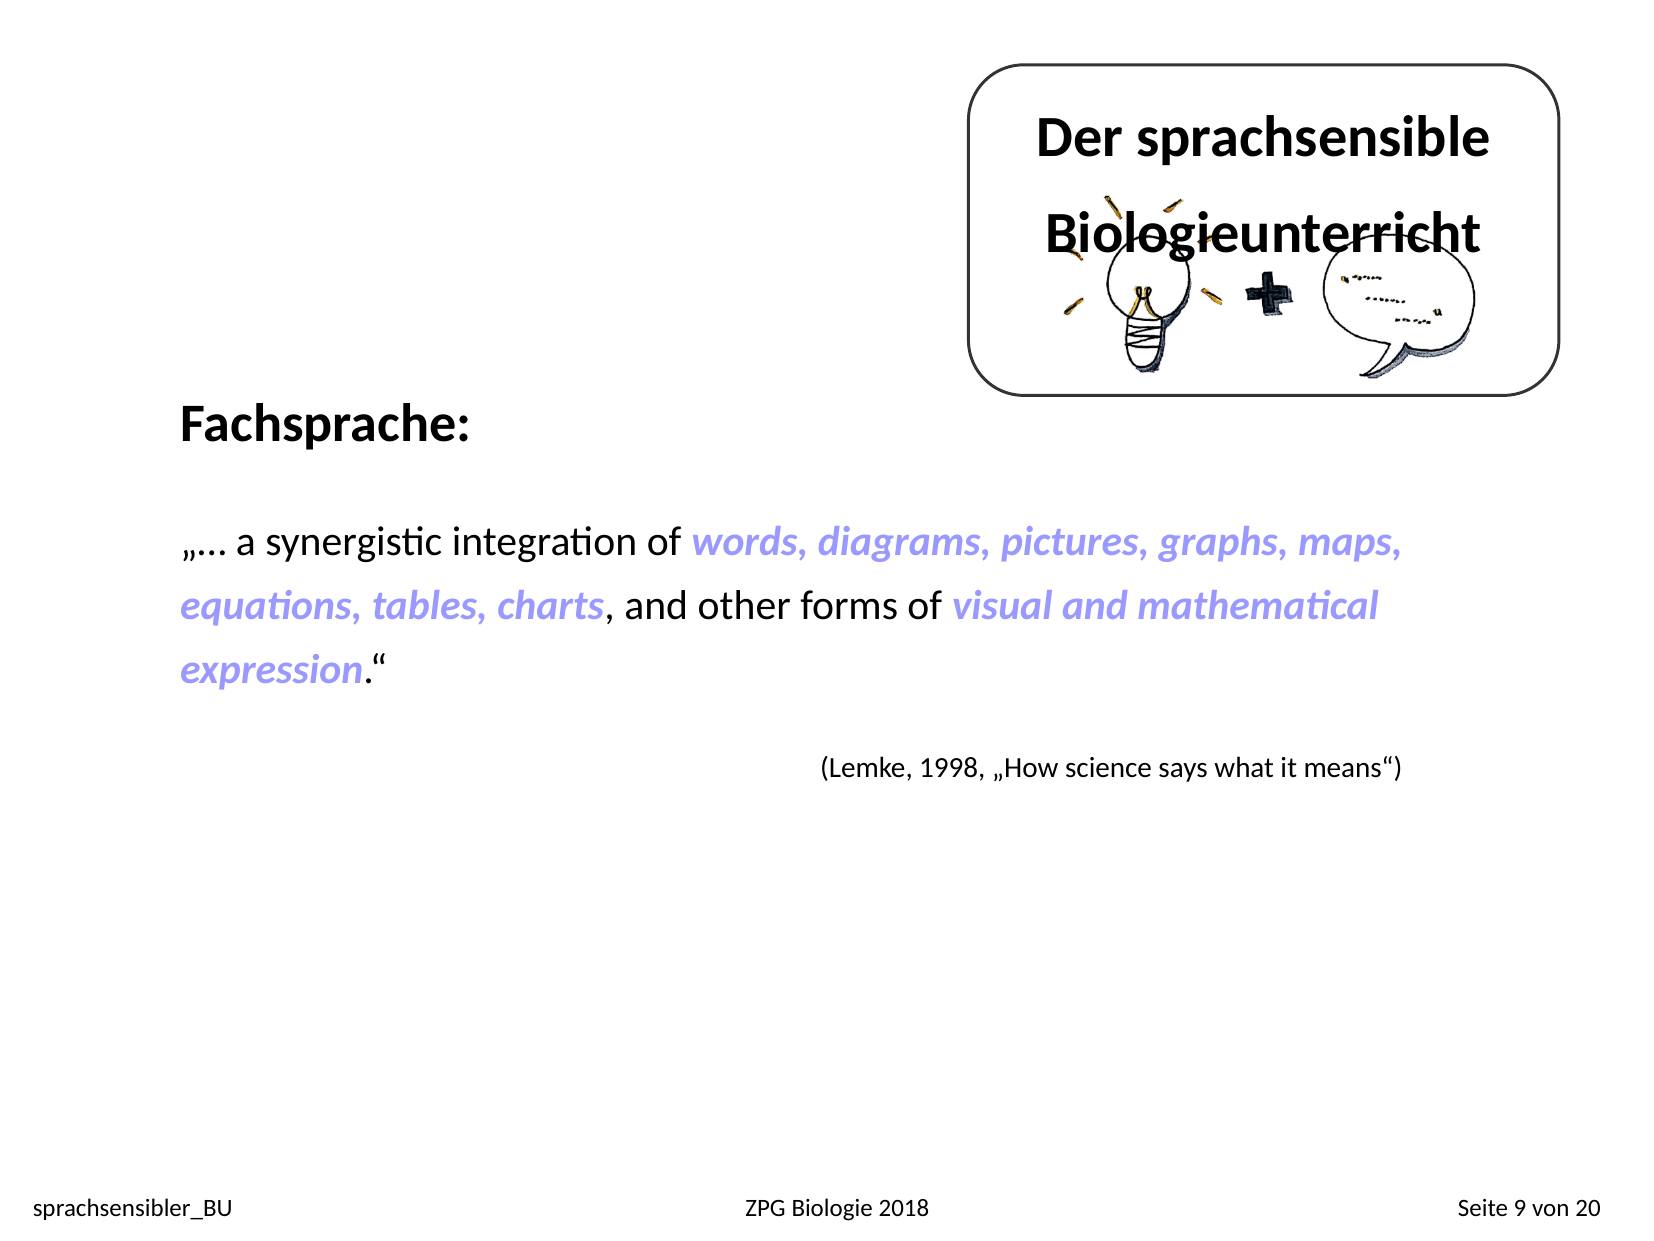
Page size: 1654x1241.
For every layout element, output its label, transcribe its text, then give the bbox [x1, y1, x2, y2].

text_box sprachsensibler_BU ZPG Biologie 2018 Seite 9 von 20 [18, 1185, 1637, 1229]
text_box Der sprachsensible Biologieunterricht [968, 64, 1559, 396]
text_box Fachsprache: „… a synergistic integration of words, diagrams, pictures, graphs, maps, equations, tables, charts, and other forms of visual and mathematical expression.“ (Lemke, 1998, „How science says what it means“) [165, 371, 1512, 849]
